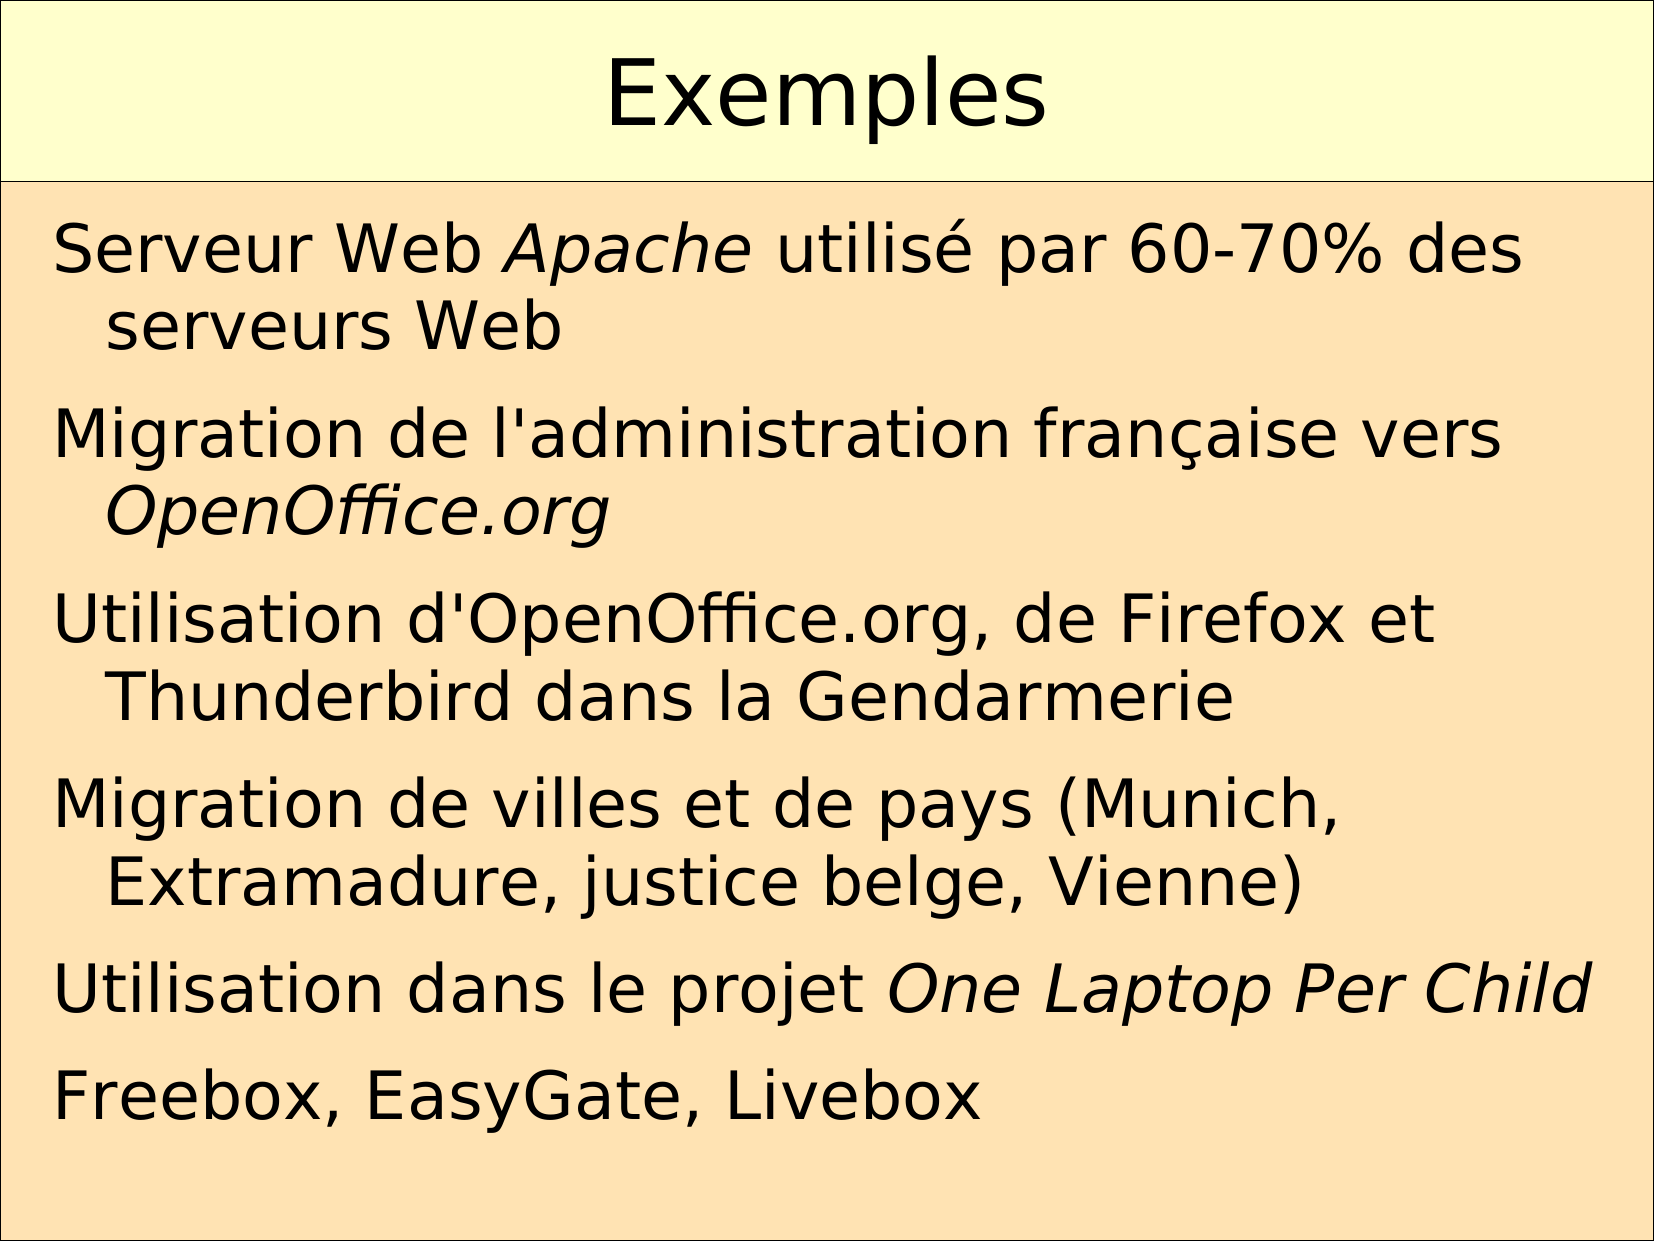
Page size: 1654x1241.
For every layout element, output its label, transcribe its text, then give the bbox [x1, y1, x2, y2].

title Exemples [0, 39, 1654, 147]
list Serveur Web Apache utilisé par 60-70% des serveurs Web Migration de l'administration française vers OpenOffice.org Utilisation d'OpenOffice.org, de Firefox et Thunderbird dans la Gendarmerie Migration de villes et de pays (Munich, Extramadure, justice belge, Vienne) Utilisation dans le projet One Laptop Per Child Freebox, EasyGate, Livebox [34, 210, 1623, 1214]
